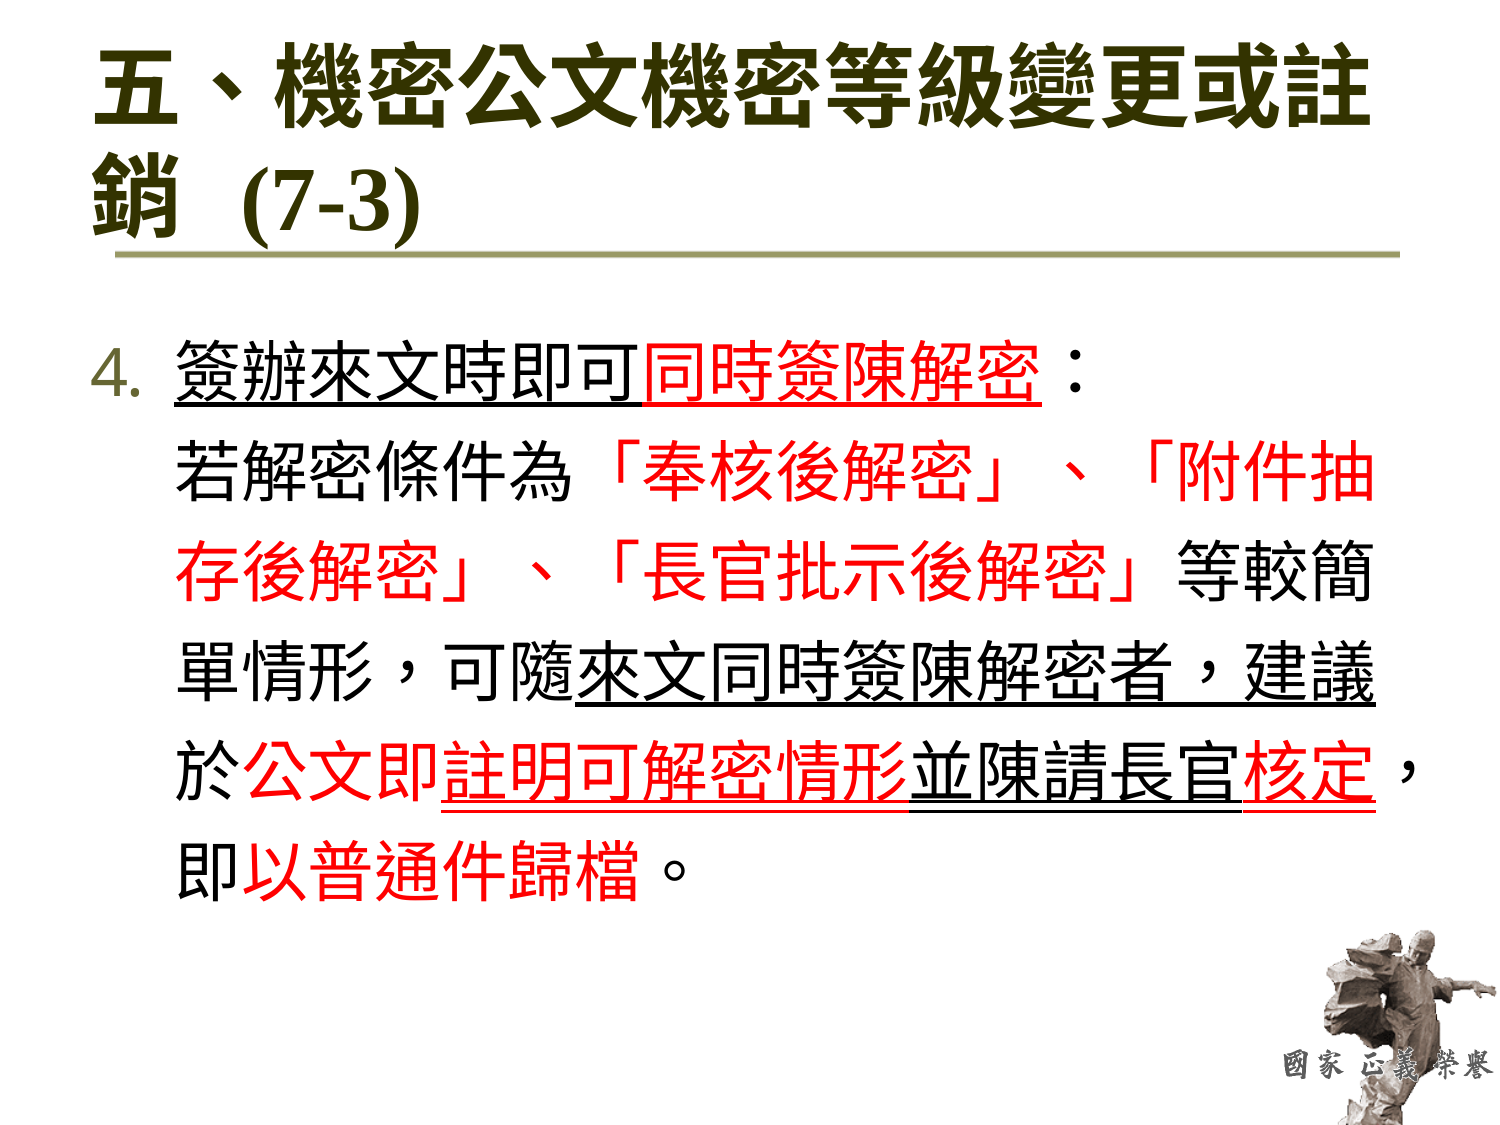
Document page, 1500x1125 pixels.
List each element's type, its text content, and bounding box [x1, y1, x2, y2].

picture [115, 243, 1400, 265]
title 五、機密公文機密等級變更或註銷 (7-3) [75, 45, 1480, 233]
picture [1318, 928, 1500, 1125]
list 簽辦來文時即可同時簽陳解密： 若解密條件為「奉核後解密」、「附件抽存後解密」、「長官批示後解密」等較簡單情形，可隨來文同時簽陳解密者，建議於公文即註明可解密情形並陳請長官核定，即以普通件歸檔。 [75, 302, 1425, 1000]
